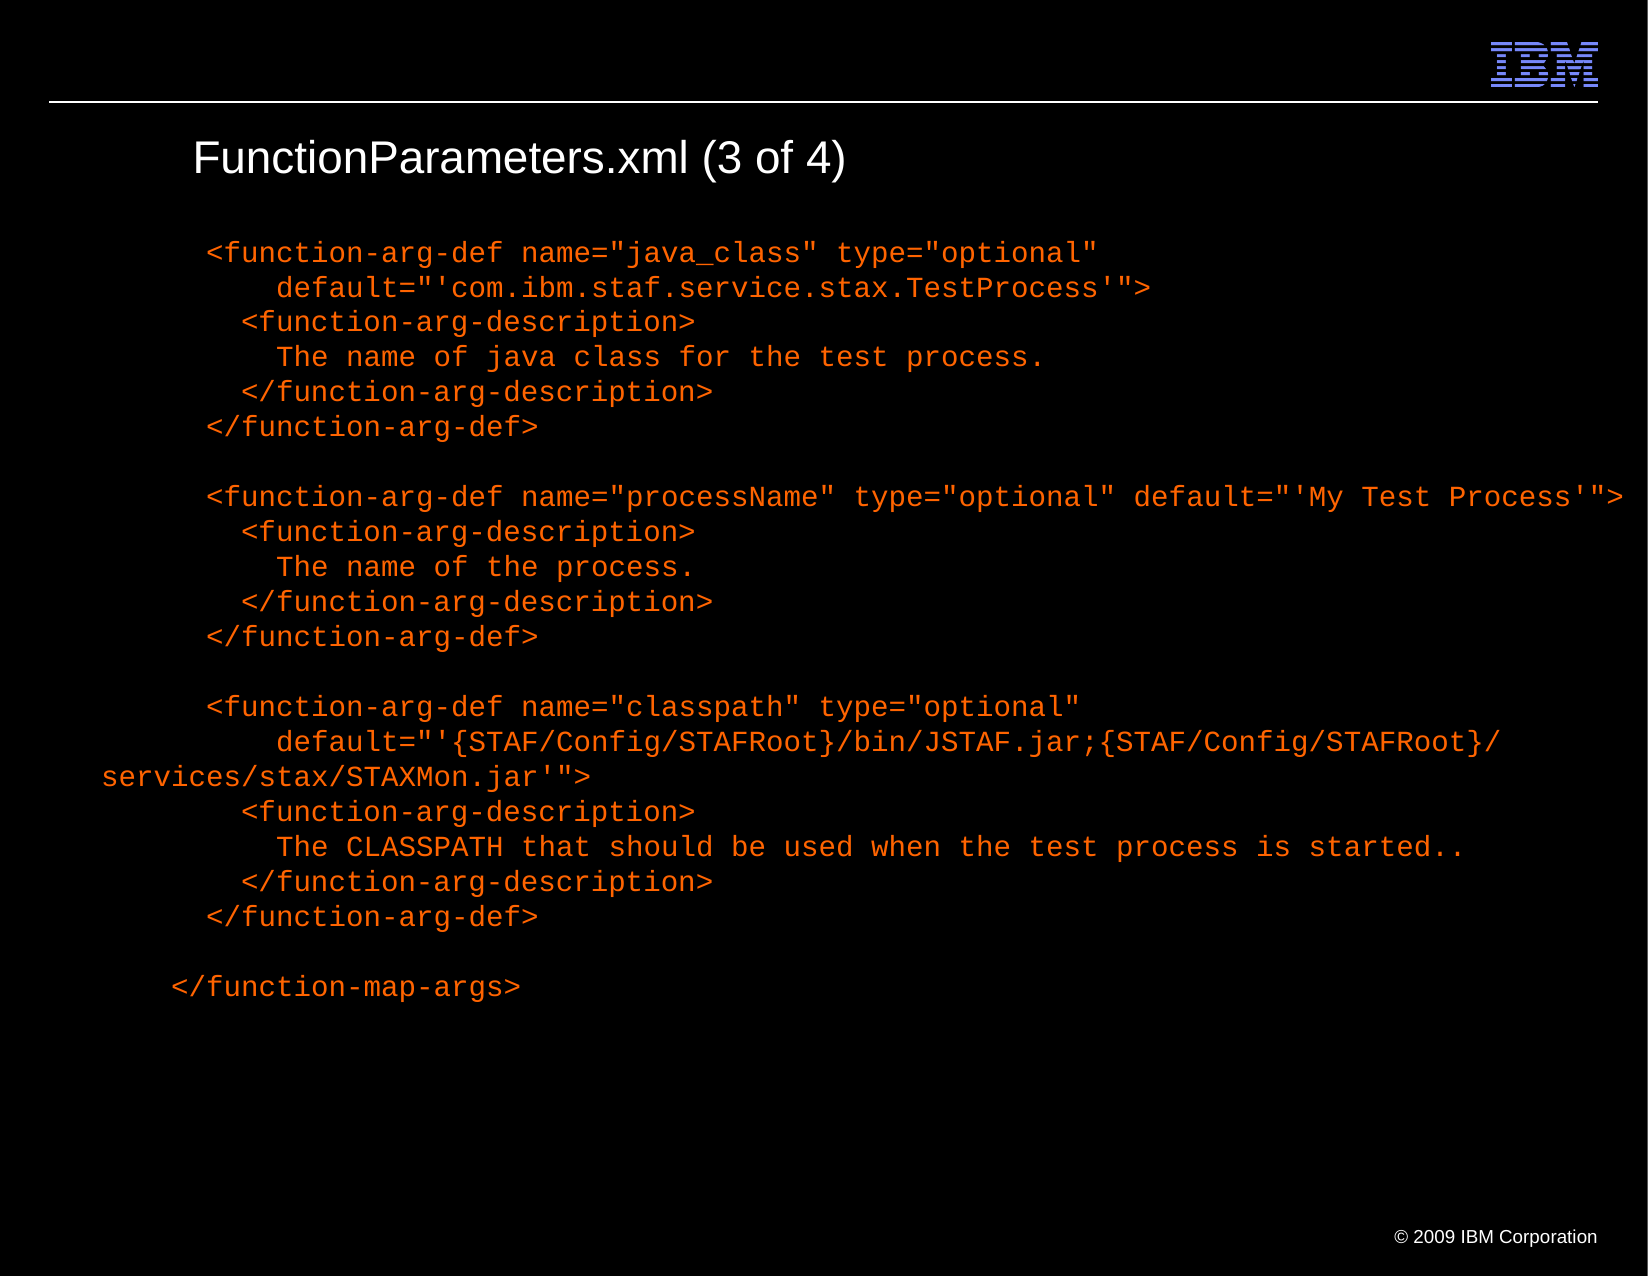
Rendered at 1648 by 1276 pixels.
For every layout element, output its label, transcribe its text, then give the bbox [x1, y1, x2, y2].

picture [1491, 42, 1598, 87]
text_box <function-arg-def name="java_class" type="optional" default="'com.ibm.staf.service.stax.TestProcess'"> <function-arg-description> The name of java class for the test process. </function-arg-description> </function-arg-def> <function-arg-def name="processName" type="optional" default="'My Test Process'"> <function-arg-description> The name of the process. </function-arg-description> </function-arg-def> <function-arg-def name="classpath" type="optional" default="'{STAF/Config/STAFRoot}/bin/JSTAF.jar;{STAF/Config/STAFRoot}/services/stax/STAXMon.jar'"> <function-arg-description> The CLASSPATH that should be used when the test process is started.. </function-arg-description> </function-arg-def> </function-map-args> [86, 225, 1648, 1010]
title FunctionParameters.xml (3 of 4) [175, 125, 1648, 219]
